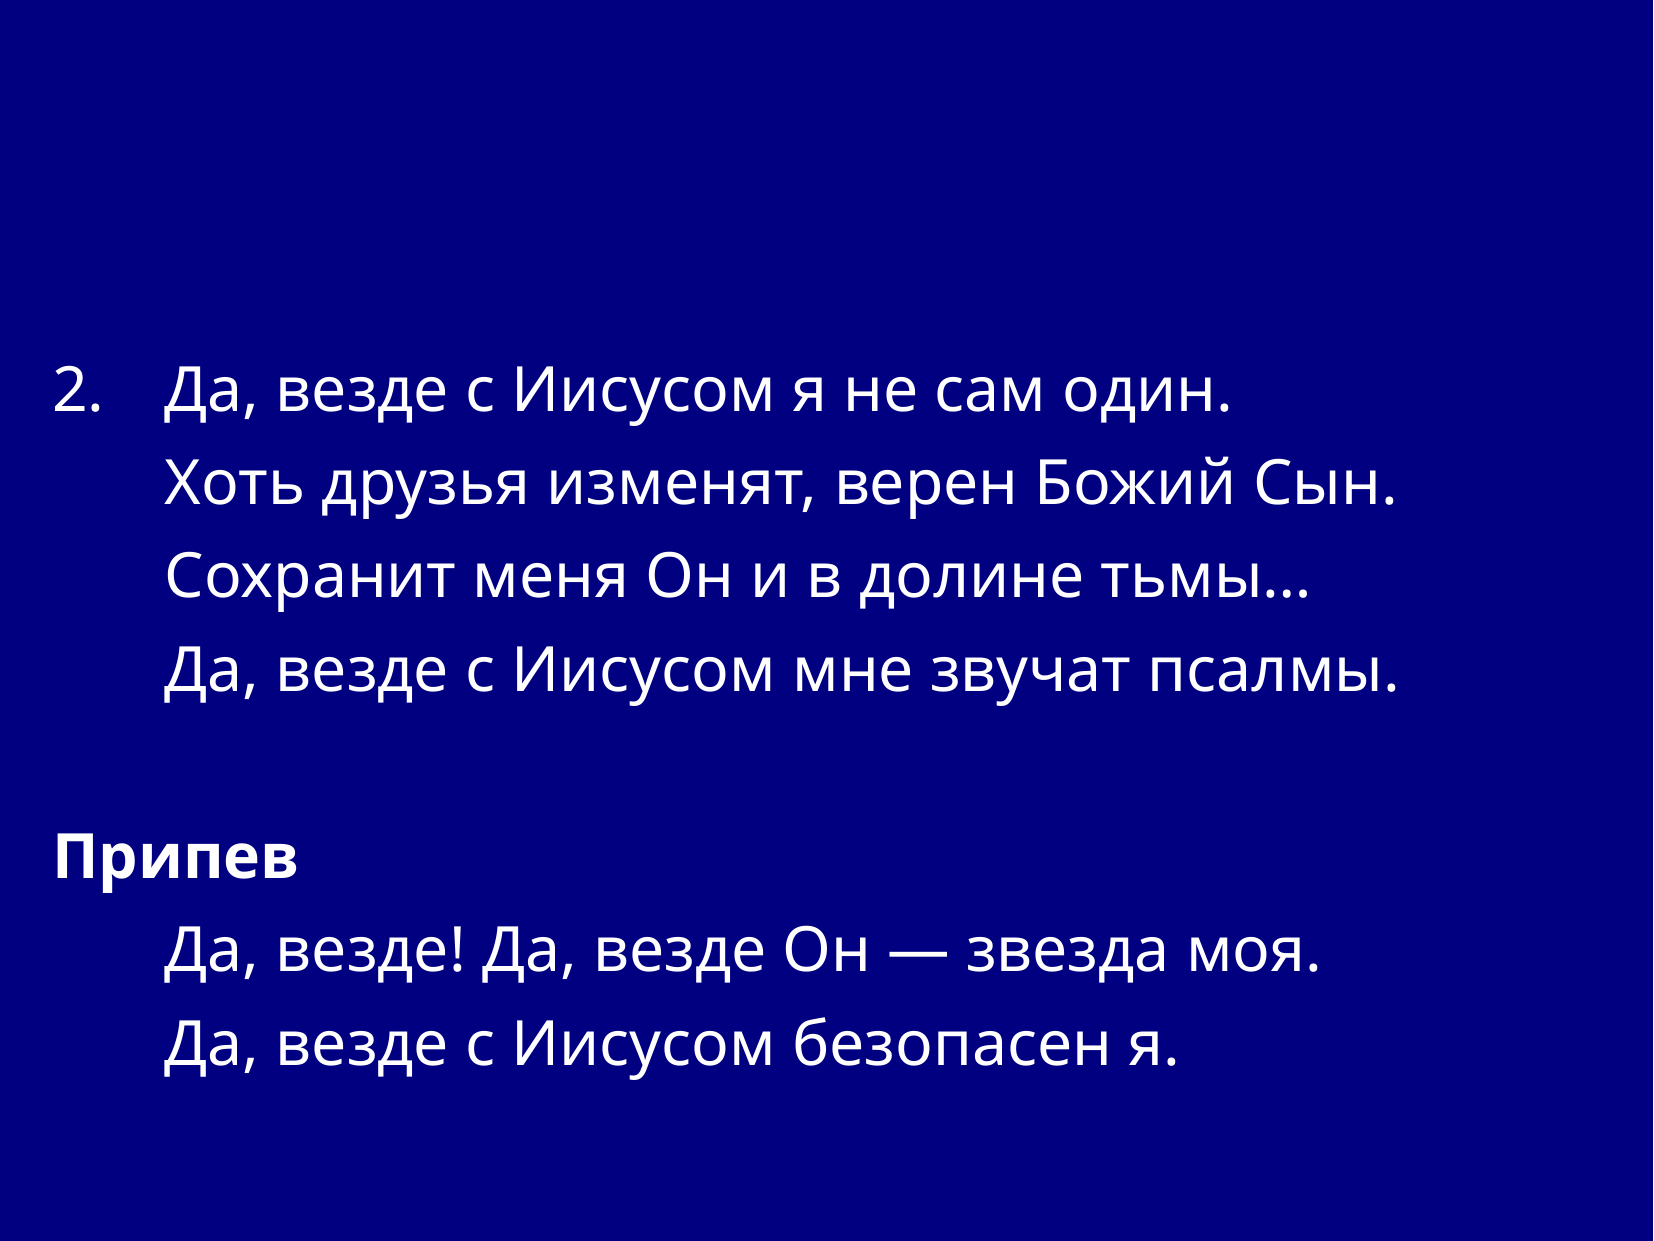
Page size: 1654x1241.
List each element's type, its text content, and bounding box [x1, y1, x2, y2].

text_box 2. Да, везде с Иисусом я не сам один. Хоть друзья изменят, верен Божий Сын. Сохранит меня Он и в долине тьмы… Да, везде с Иисусом мне звучат псалмы. Припев Да, везде! Да, везде Он — звезда моя. Да, везде с Иисусом безопасен я. [37, 150, 1651, 1163]
